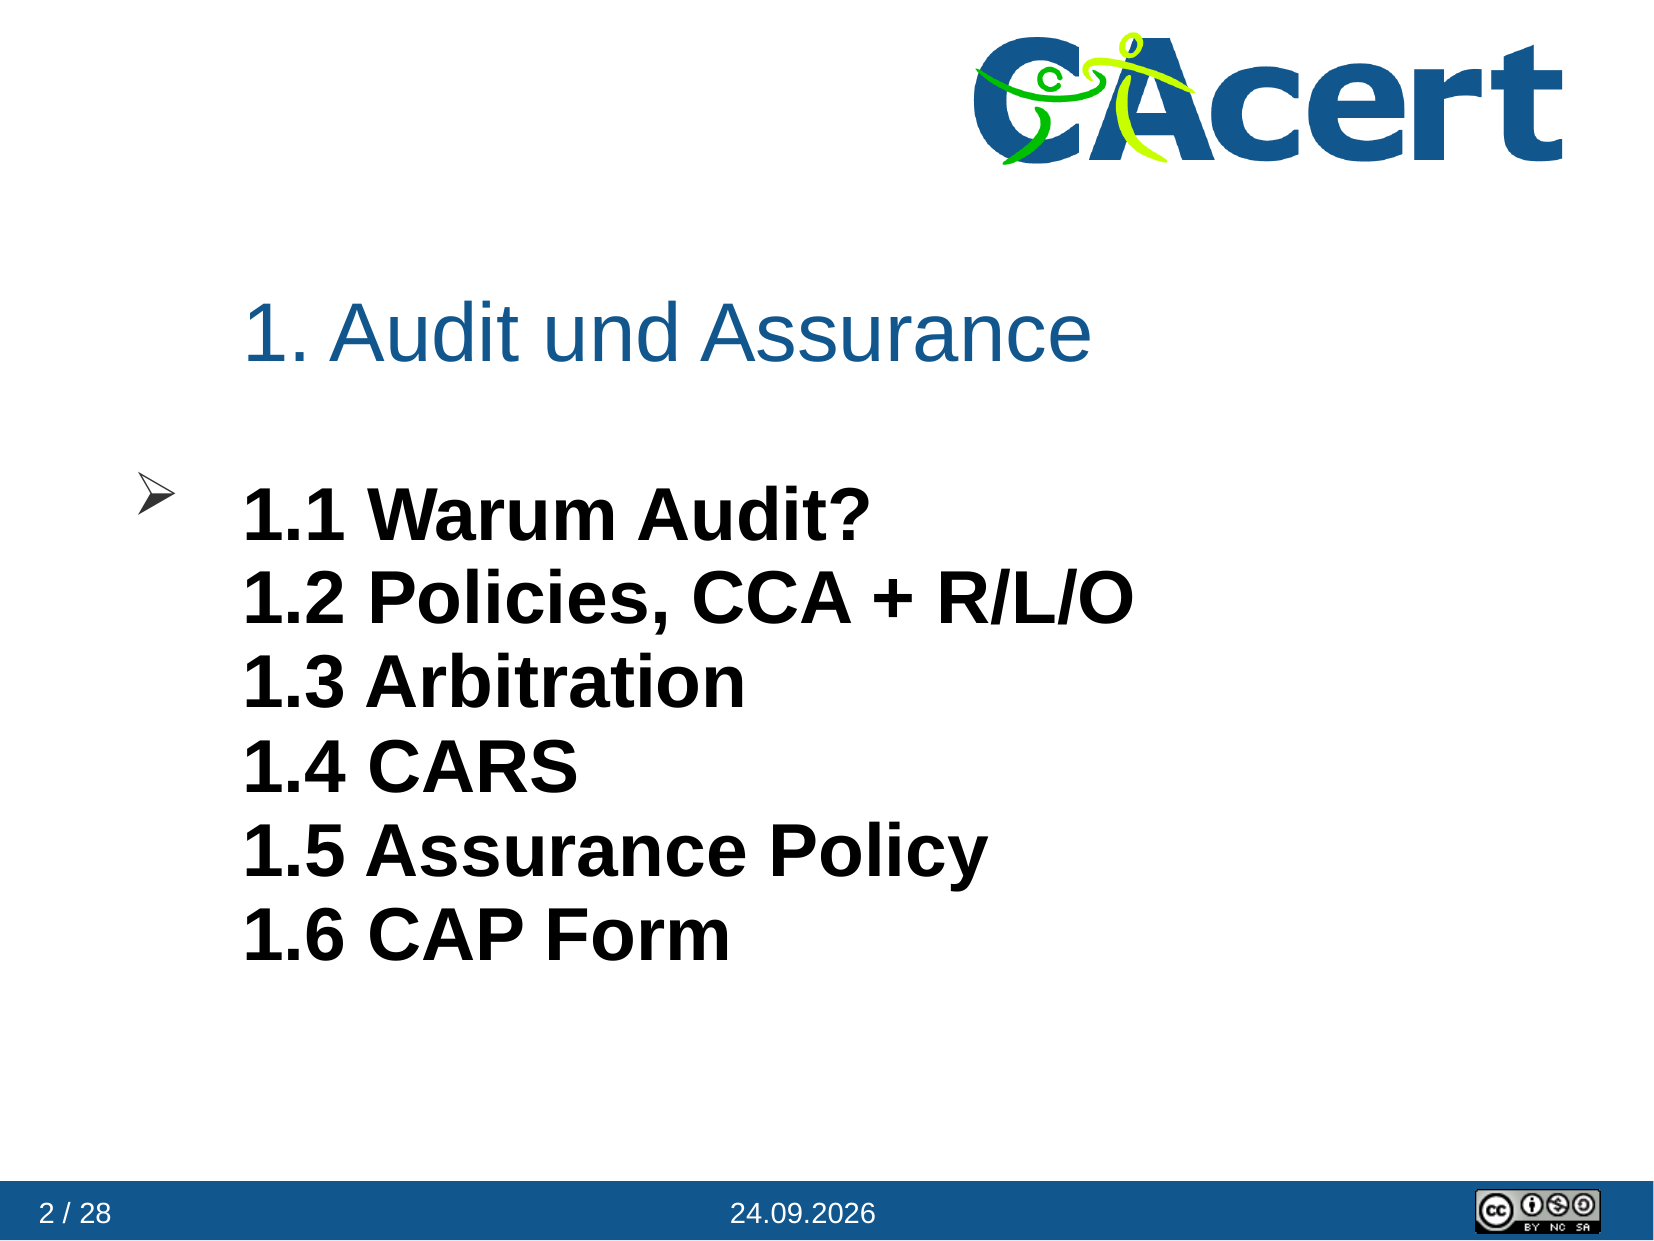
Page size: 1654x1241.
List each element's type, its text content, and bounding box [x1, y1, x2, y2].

picture [1475, 1189, 1601, 1234]
picture [972, 30, 1564, 166]
title 1. Audit und Assurance 1.1 Warum Audit? 1.2 Policies, CCA + R/L/O 1.3 Arbitration 1.4 CARS 1.5 Assurance Policy 1.6 CAP Form [242, 265, 1565, 997]
text_box [65, 265, 237, 1025]
